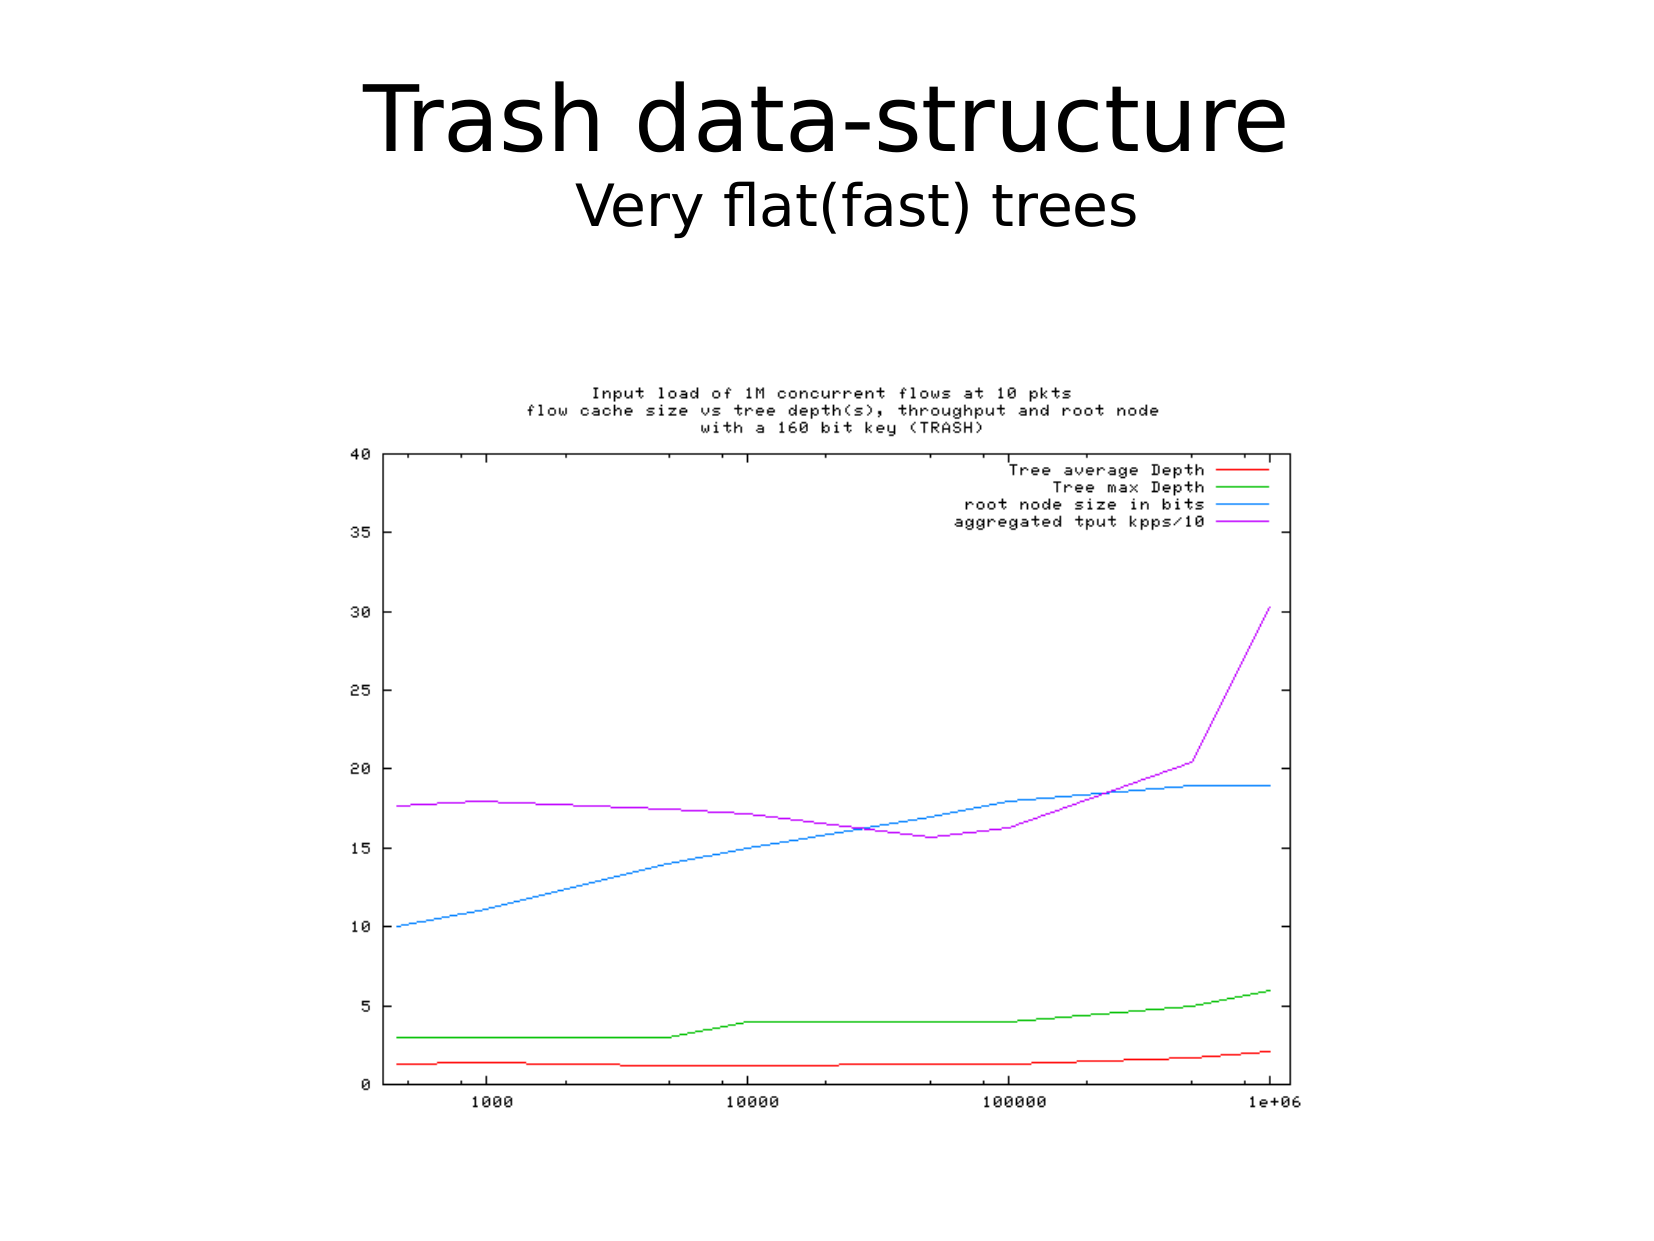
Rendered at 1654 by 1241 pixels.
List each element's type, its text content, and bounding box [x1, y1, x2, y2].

title Trash data-structure Very flat(fast) trees [121, 49, 1534, 257]
picture [320, 369, 1321, 1120]
